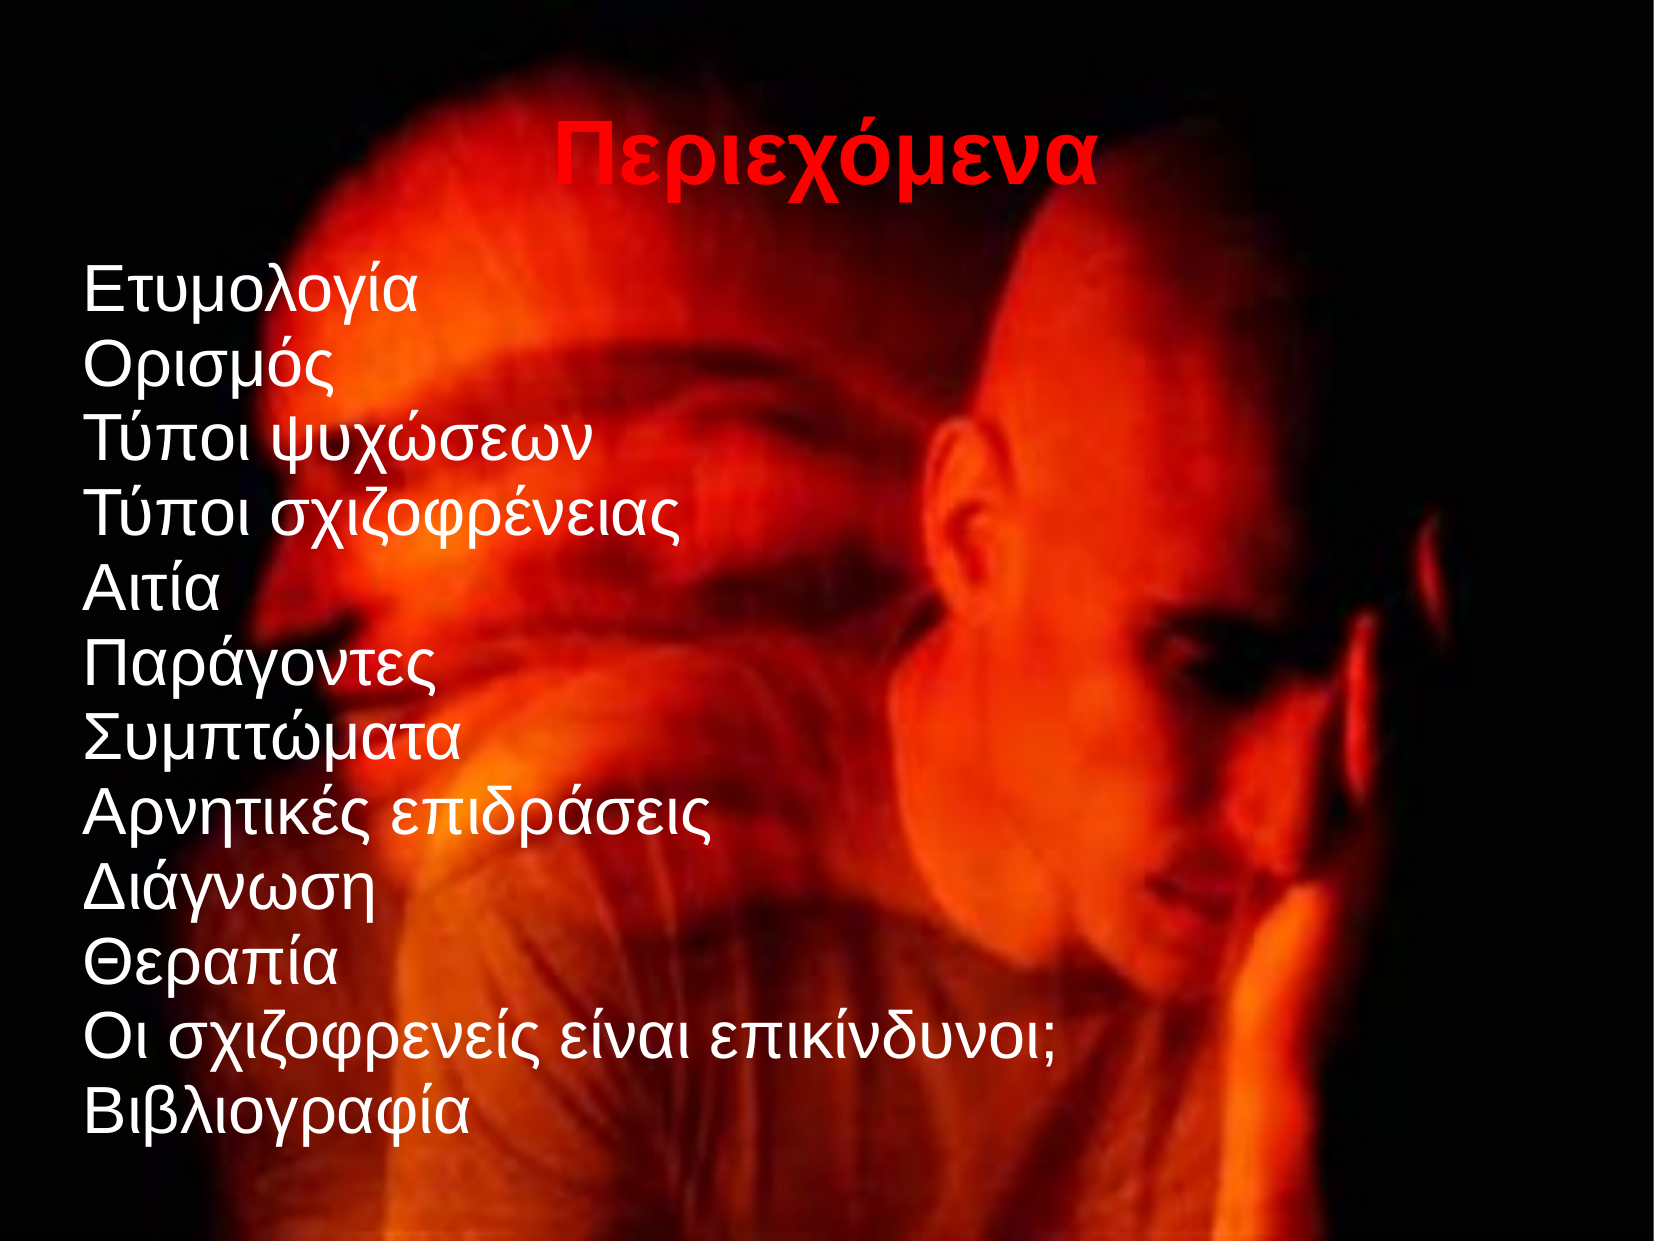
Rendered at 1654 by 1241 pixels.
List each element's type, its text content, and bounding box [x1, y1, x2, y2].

title Περιεχόμενα [82, 49, 1571, 250]
subtitle Ετυμολογία Ορισμός Τύποι ψυχώσεων Τύποι σχιζοφρένειας Αιτία Παράγοντες Συμπτώματα Αρνητικές επιδράσεις Διάγνωση Θεραπία Οι σχιζοφρενείς είναι επικίνδυνοι; Βιβλιογραφία [82, 250, 1571, 1149]
picture [0, 0, 1654, 1241]
